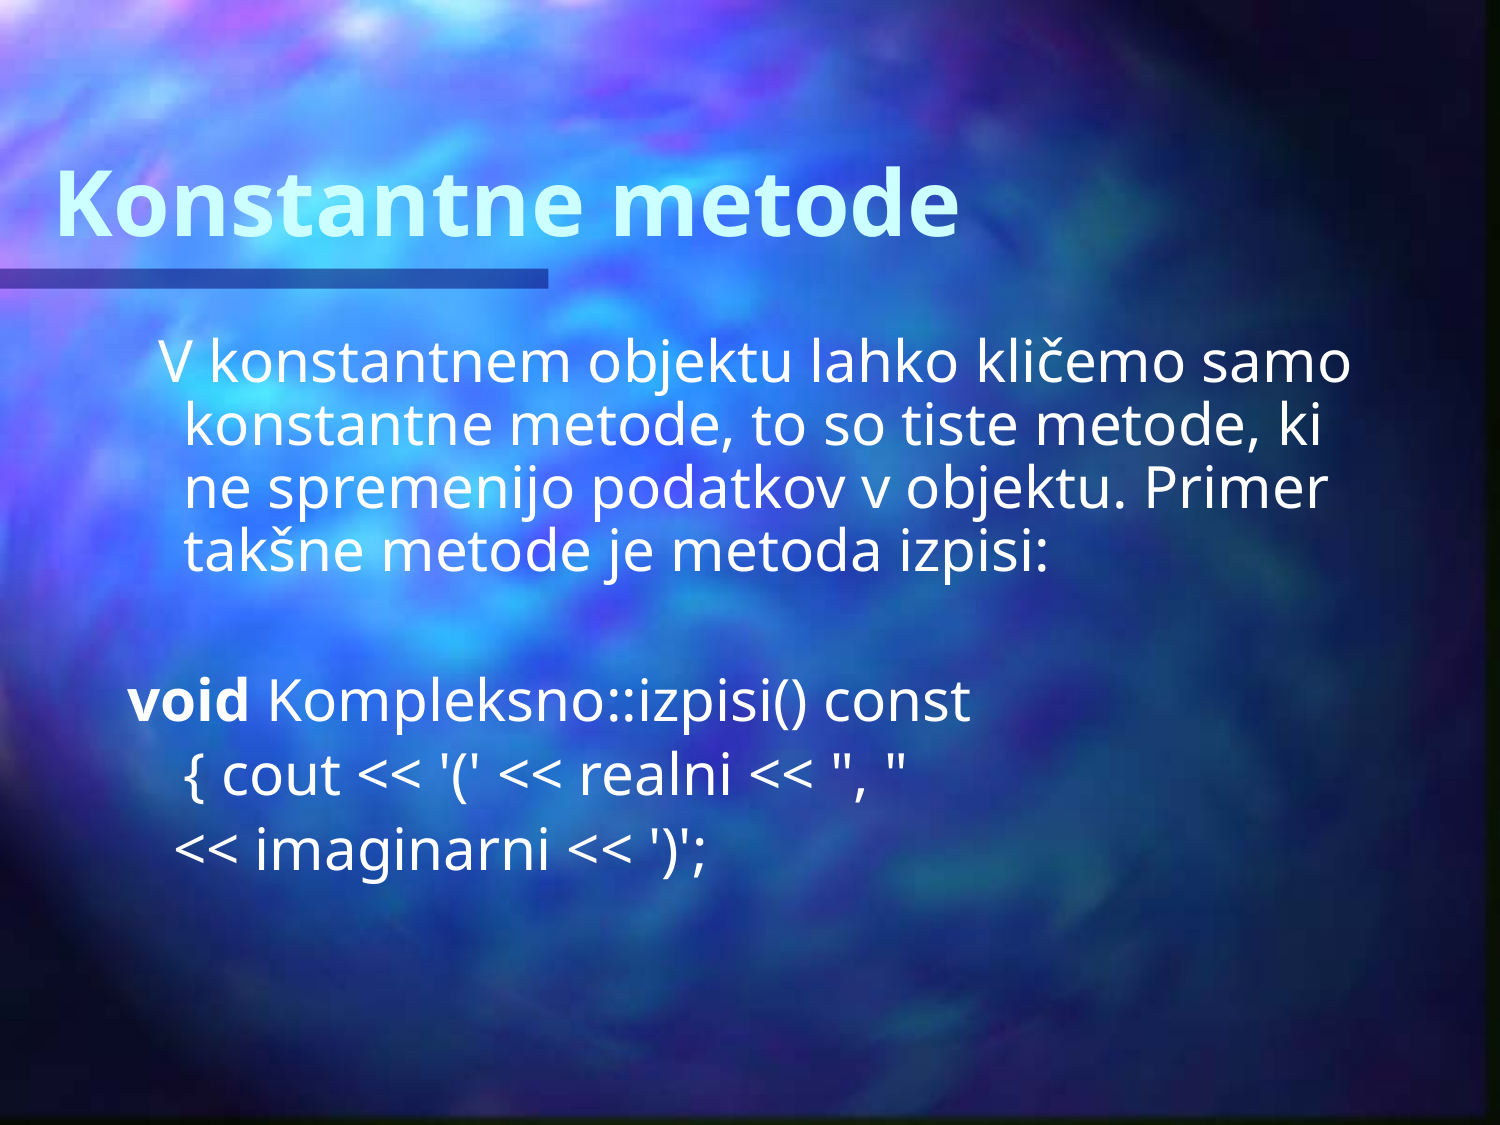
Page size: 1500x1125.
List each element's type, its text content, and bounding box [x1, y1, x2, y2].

title Konstantne metode [37, 75, 1313, 263]
list V konstantnem objektu lahko kličemo samo konstantne metode, to so tiste metode, ki ne spremenijo podatkov v objektu. Primer takšne metode je metoda izpisi: void Kompleksno::izpisi() const { cout << '(' << realni << ", " << imaginarni << ')'; [112, 324, 1388, 1000]
picture [0, 0, 1500, 1125]
